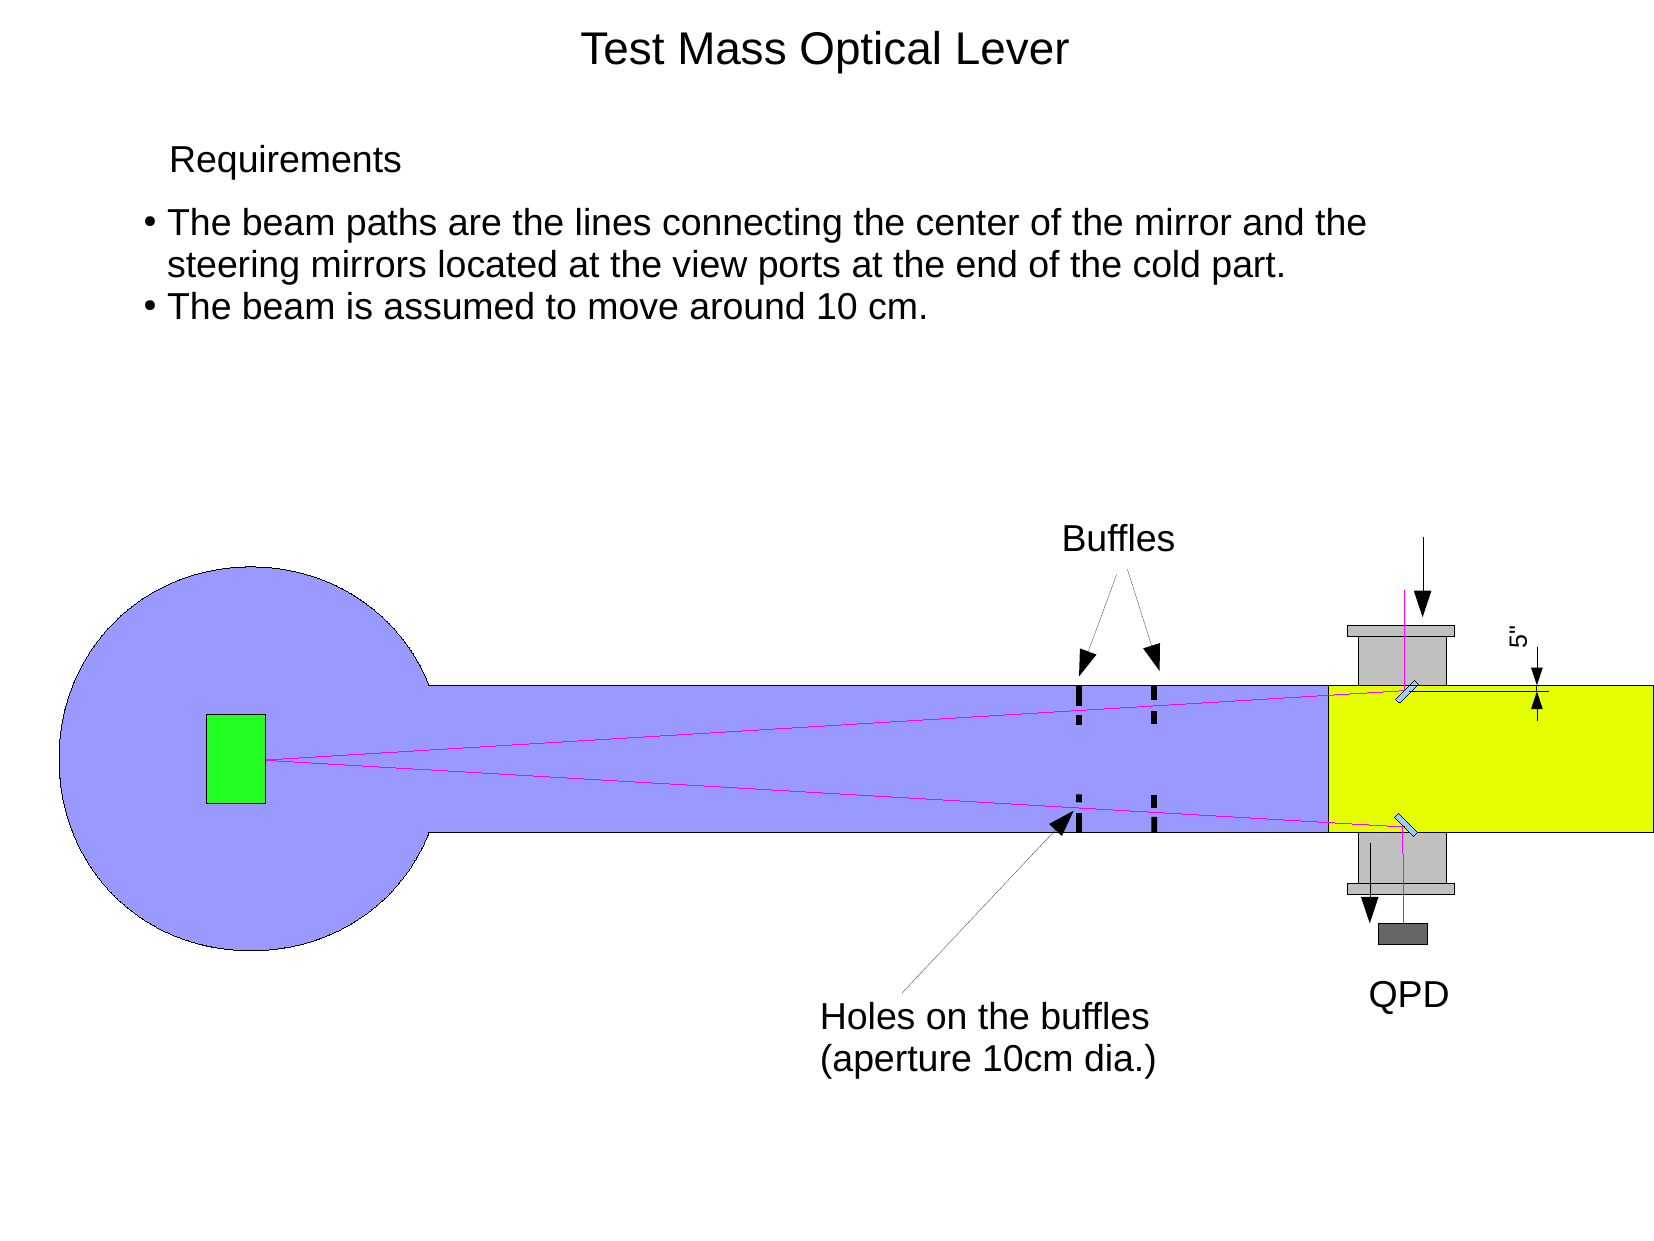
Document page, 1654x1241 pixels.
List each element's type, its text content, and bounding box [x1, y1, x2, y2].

text_box Buffles [1046, 510, 1191, 567]
text_box [1378, 923, 1428, 945]
text_box Holes on the buffles (aperture 10cm dia.) [805, 987, 1183, 1087]
text_box The beam paths are the lines connecting the center of the mirror and the steering mirrors located at the view ports at the end of the cold part. The beam is assumed to move around 10 cm. [128, 194, 1394, 336]
text_box Requirements [154, 131, 417, 189]
text_box [59, 566, 1654, 951]
text_box Test Mass Optical Lever [565, 15, 1085, 82]
text_box QPD [1353, 966, 1465, 1024]
